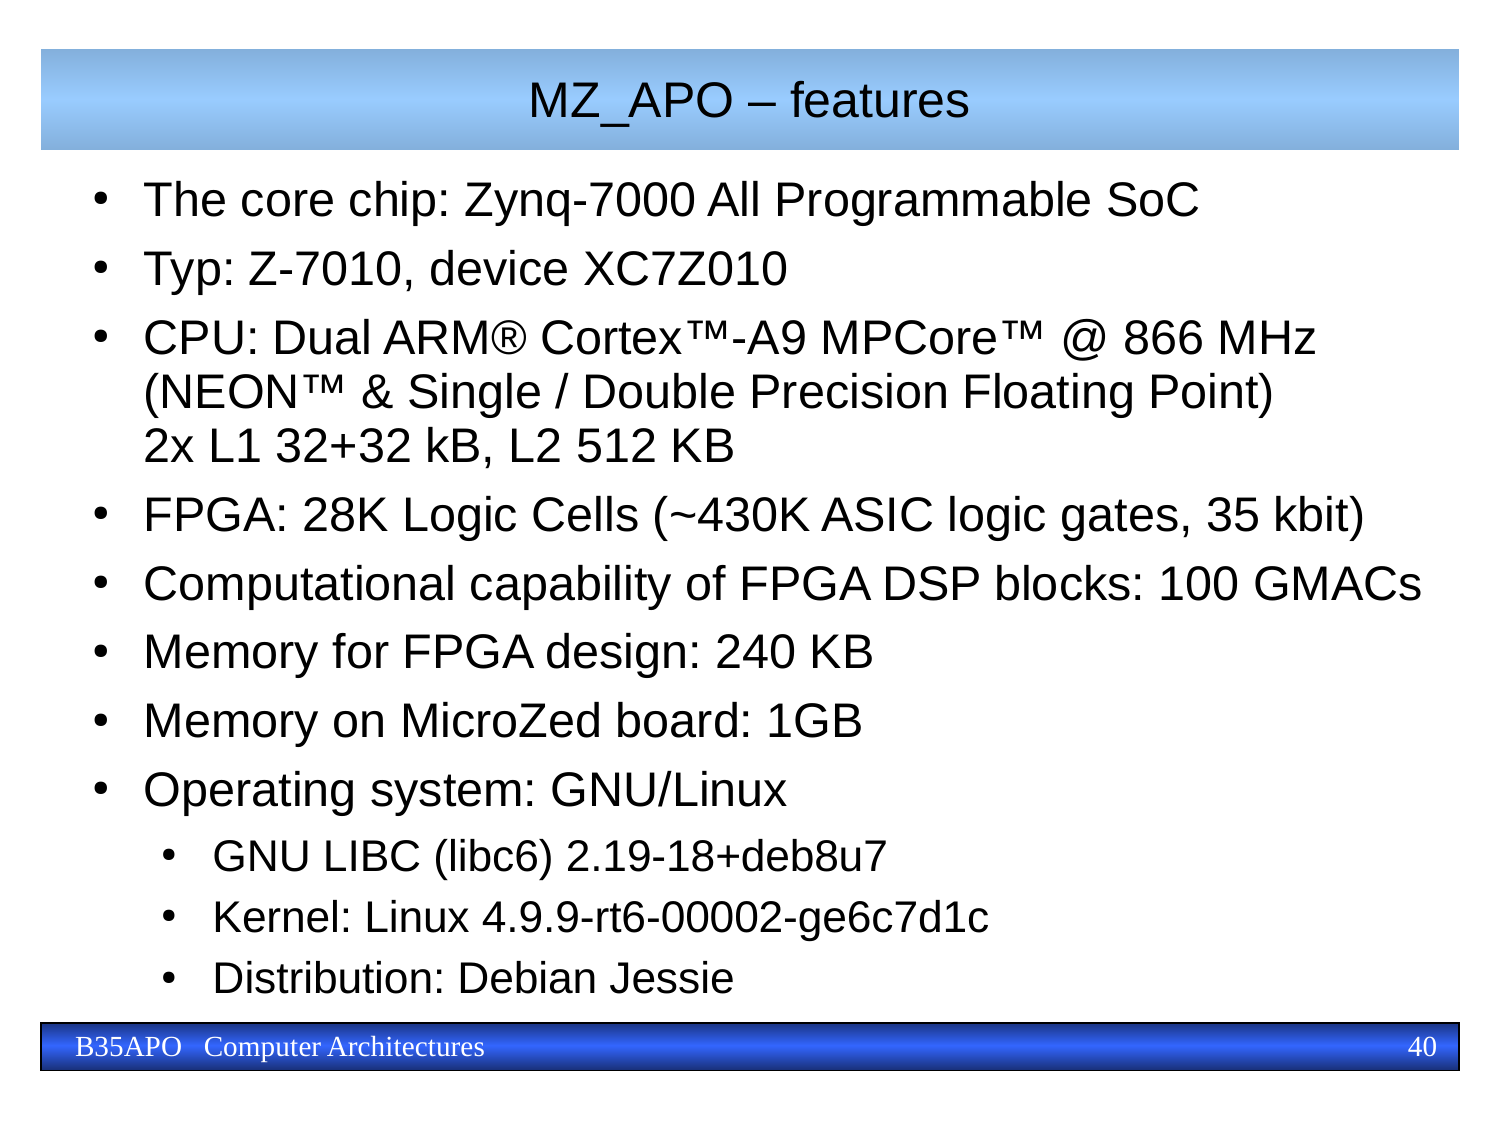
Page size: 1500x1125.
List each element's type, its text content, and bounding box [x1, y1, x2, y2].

title MZ_APO – features [41, 49, 1459, 150]
list The core chip: Zynq-7000 All Programmable SoC Typ: Z-7010, device XC7Z010 CPU: Dual ARM® Cortex™-A9 MPCore™ @ 866 MHz (NEON™ & Single / Double Precision Floating Point) 2x L1 32+32 kB, L2 512 KB FPGA: 28K Logic Cells (~430K ASIC logic gates, 35 kbit) Computational capability of FPGA DSP blocks: 100 GMACs Memory for FPGA design: 240 KB Memory on MicroZed board: 1GB Operating system: GNU/Linux GNU LIBC (libc6) 2.19-18+deb8u7 Kernel: Linux 4.9.9-rt6-00002-ge6c7d1c Distribution: Debian Jessie [75, 172, 1426, 1013]
